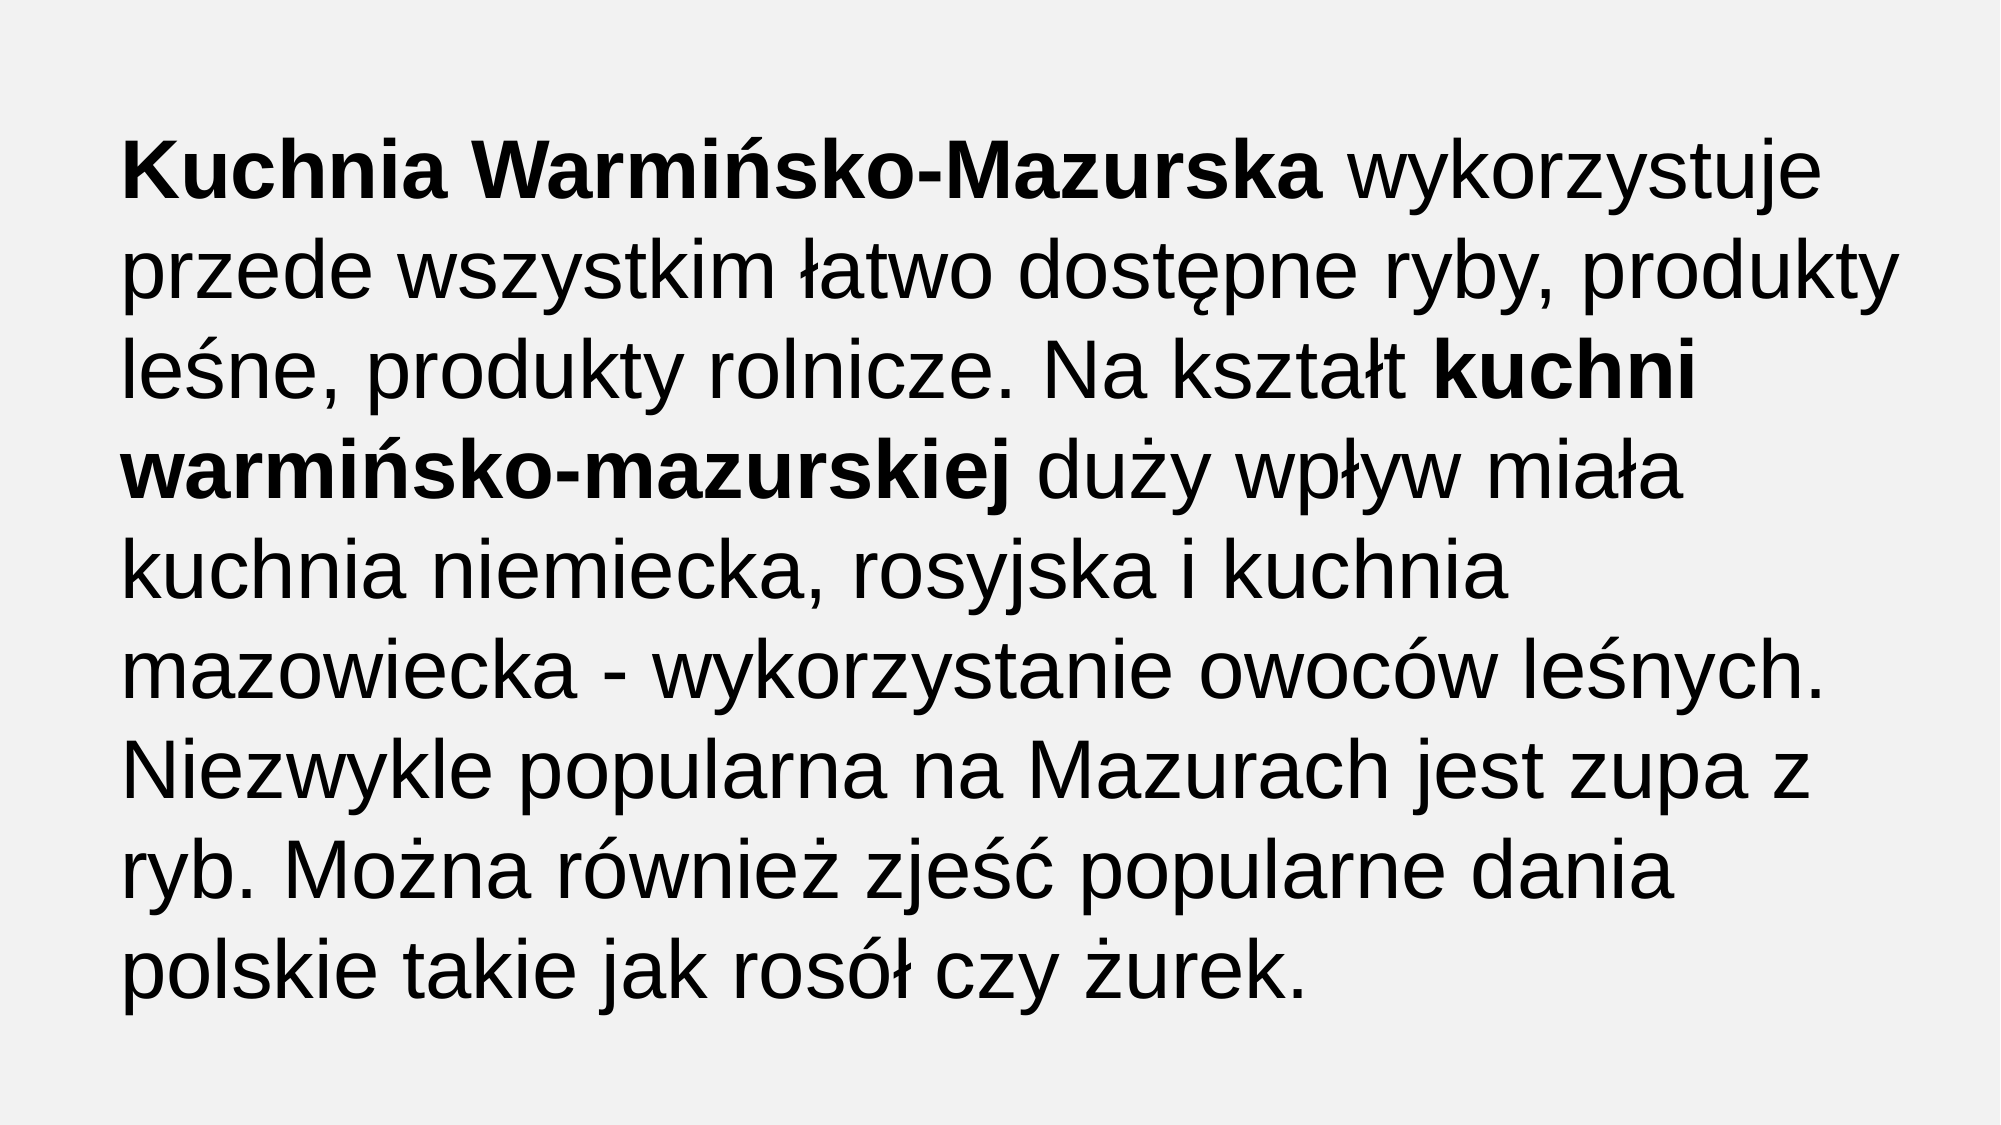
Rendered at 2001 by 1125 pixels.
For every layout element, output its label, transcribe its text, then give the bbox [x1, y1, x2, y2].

text_box Kuchnia Warmińsko-Mazurska wykorzystuje przede wszystkim łatwo dostępne ryby, produkty leśne, produkty rolnicze. Na kształt kuchni warmińsko-mazurskiej duży wpływ miała kuchnia niemiecka, rosyjska i kuchnia mazowiecka - wykorzystanie owoców leśnych. Niezwykle popularna na Mazurach jest zupa z ryb. Można również zjeść popularne dania polskie takie jak rosół czy żurek. [105, 107, 1964, 1023]
